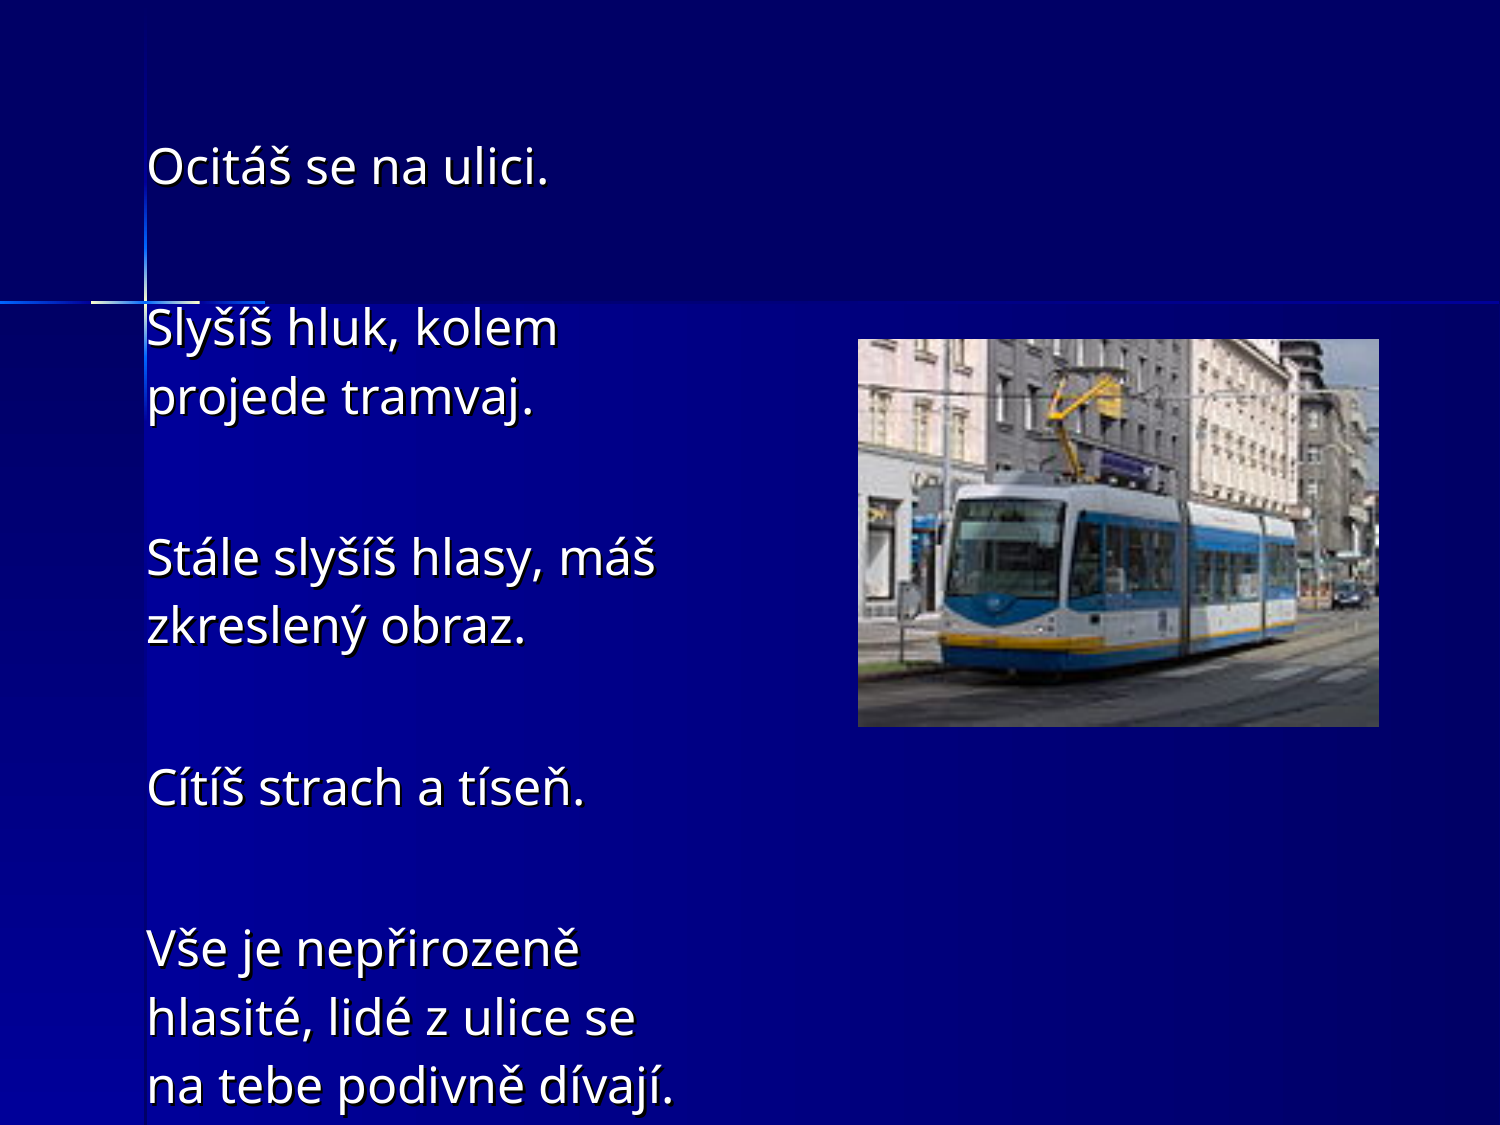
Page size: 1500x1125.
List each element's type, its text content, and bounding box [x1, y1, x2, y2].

list Ocitáš se na ulici. Slyšíš hluk, kolem projede tramvaj. Stále slyšíš hlasy, máš zkreslený obraz. Cítíš strach a tíseň. Vše je nepřirozeně hlasité, lidé z ulice se na tebe podivně dívají. [75, 42, 715, 1024]
text_box [858, 339, 1379, 727]
